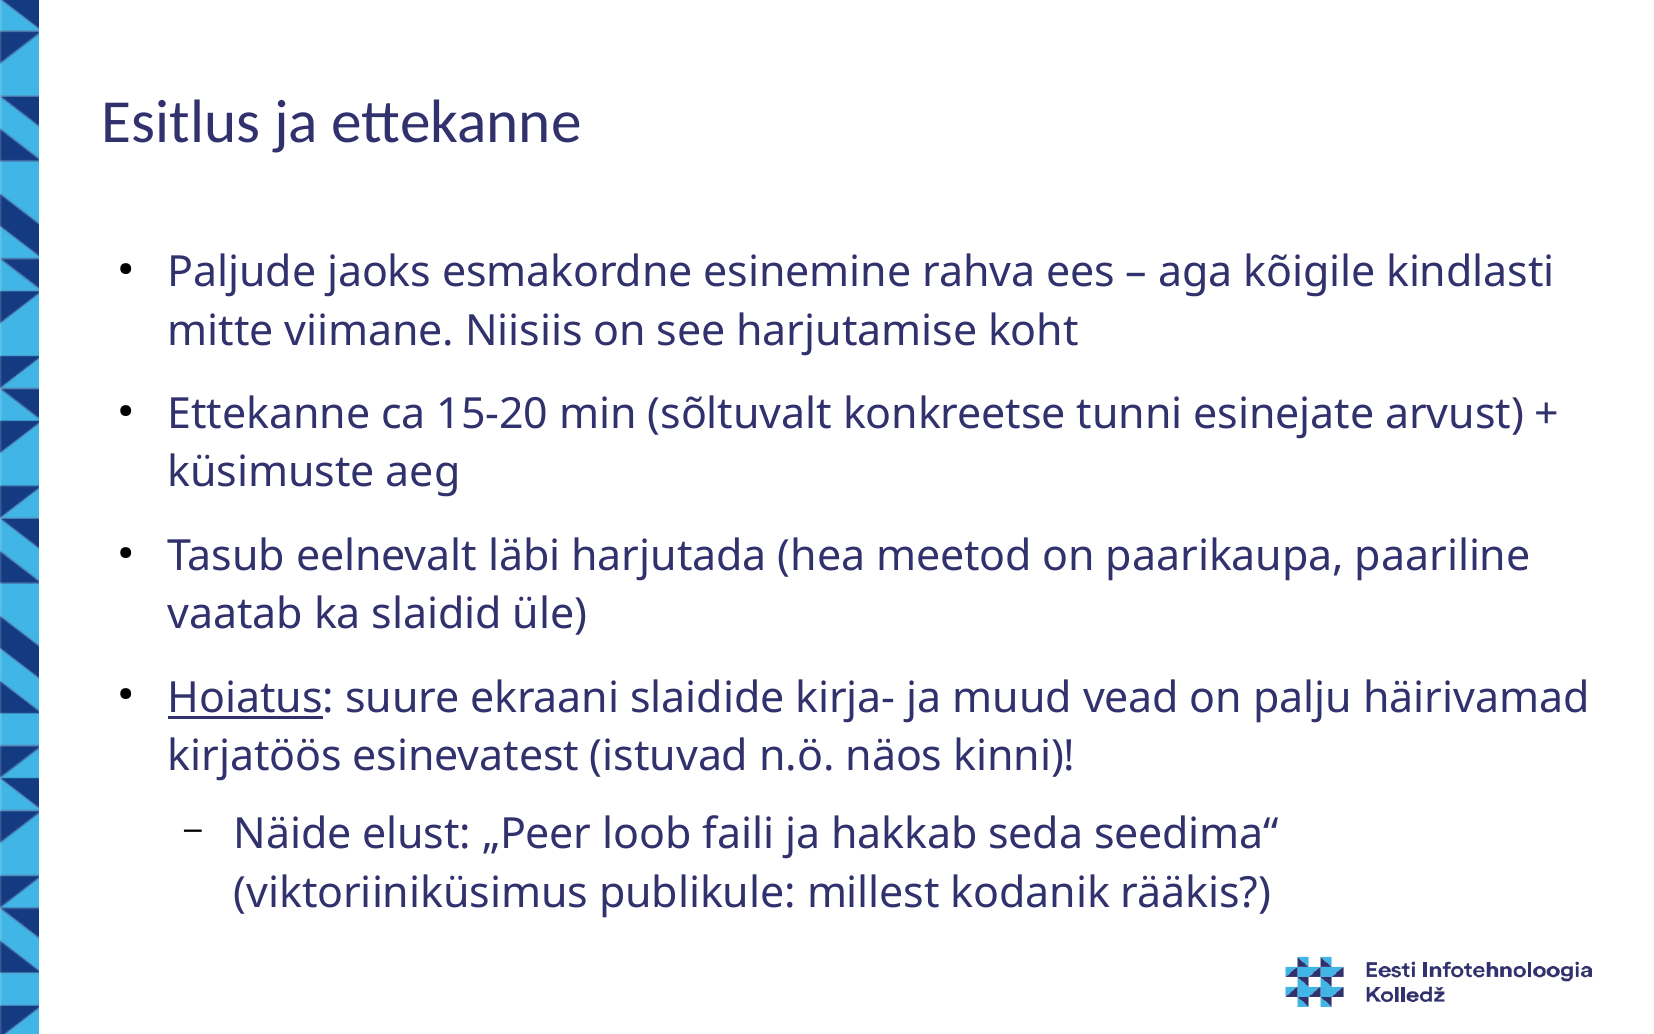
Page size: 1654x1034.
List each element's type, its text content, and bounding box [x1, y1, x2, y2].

title Esitlus ja ettekanne [101, 41, 1224, 214]
list Paljude jaoks esmakordne esinemine rahva ees – aga kõigile kindlasti mitte viimane. Niisiis on see harjutamise koht Ettekanne ca 15-20 min (sõltuvalt konkreetse tunni esinejate arvust) + küsimuste aeg Tasub eelnevalt läbi harjutada (hea meetod on paarikaupa, paariline vaatab ka slaidid üle) Hoiatus: suure ekraani slaidide kirja- ja muud vead on palju häirivamad kirjatöös esinevatest (istuvad n.ö. näos kinni)! Näide elust: „Peer loob faili ja hakkab seda seedima“ (viktoriiniküsimus publikule: millest kodanik rääkis?) [101, 241, 1591, 924]
